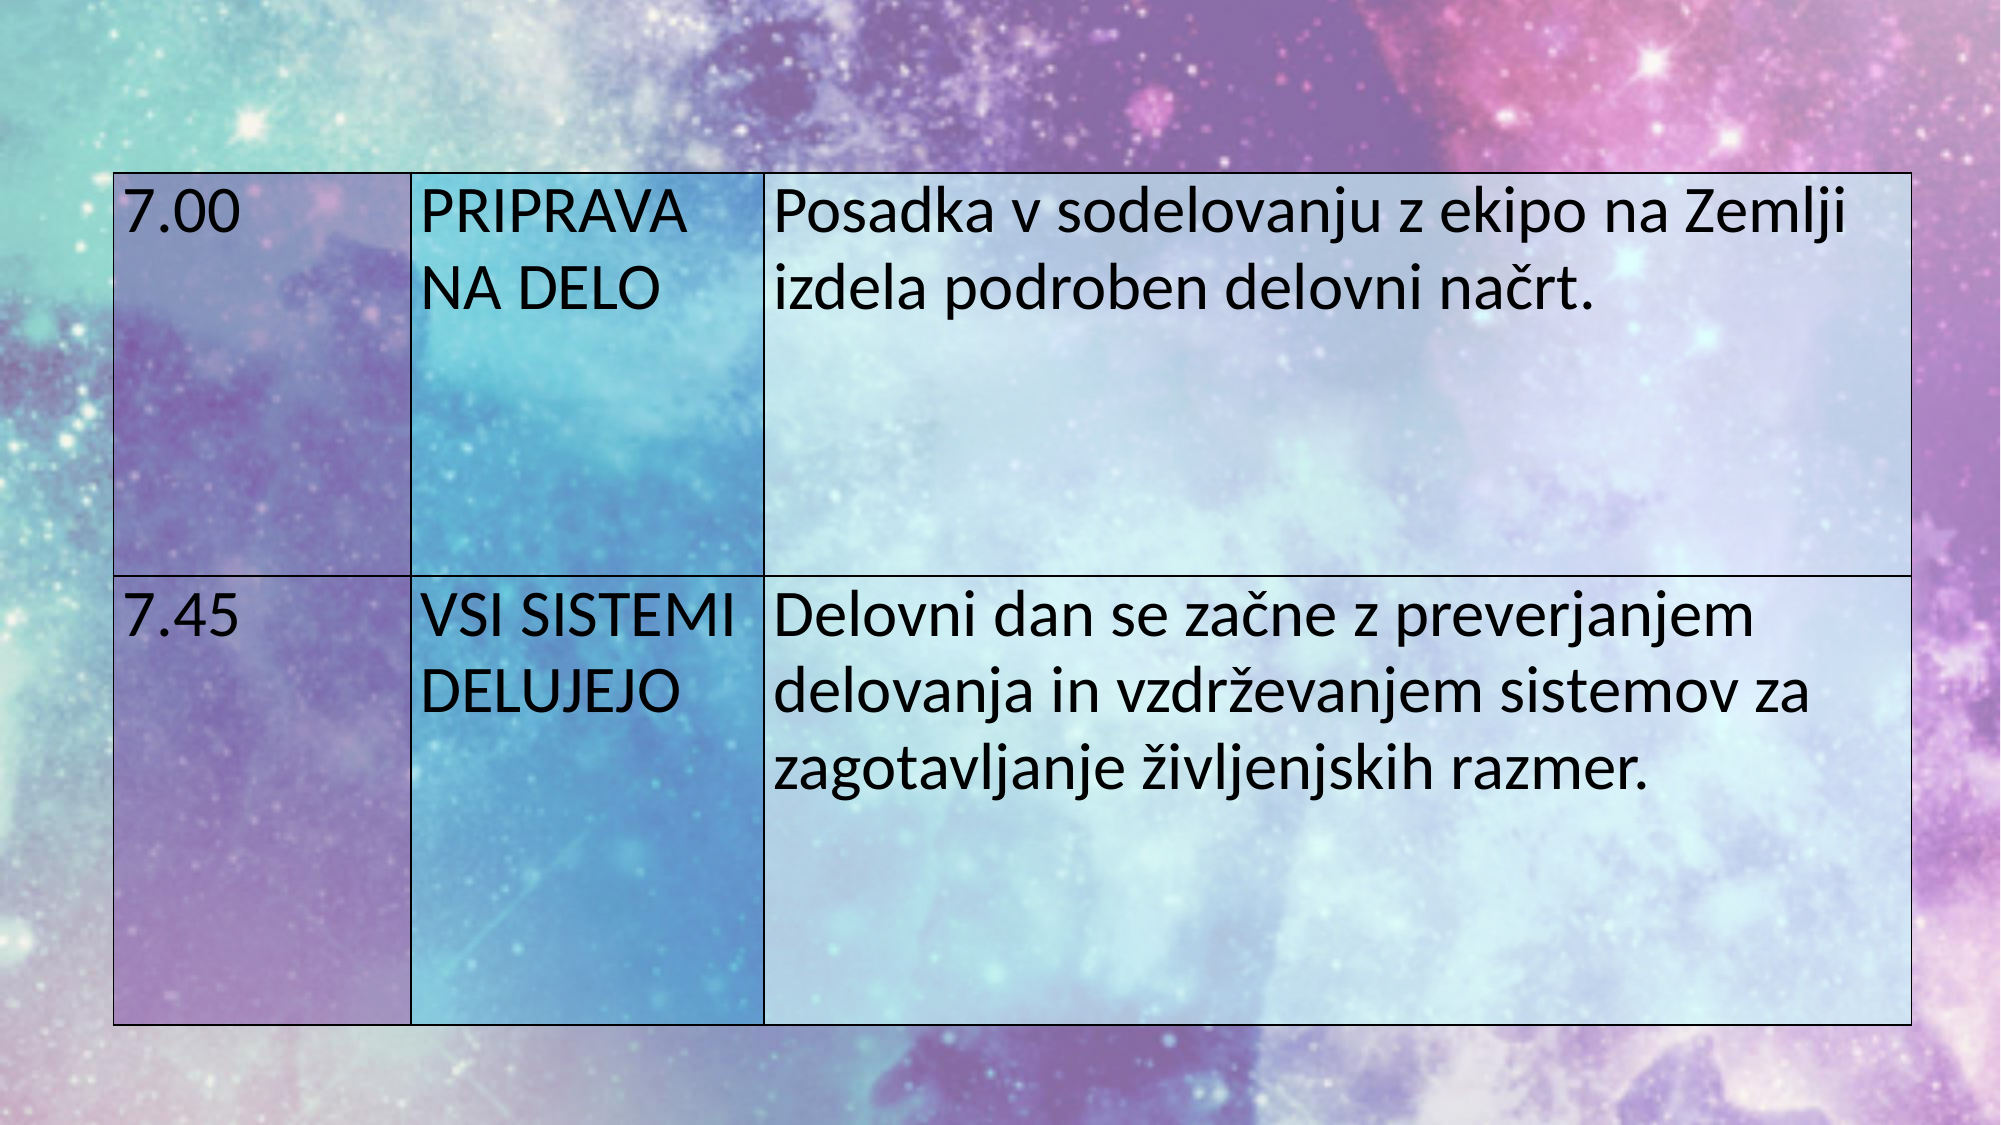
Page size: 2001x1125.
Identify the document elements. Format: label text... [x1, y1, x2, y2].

table_header Posadka v sodelovanju z ekipo na Zemlji izdela podroben delovni načrt. [765, 174, 1911, 575]
table_header 7.00 [114, 174, 410, 575]
table_header PRIPRAVA NA DELO [412, 174, 763, 575]
table_cell Delovni dan se začne z preverjanjem delovanja in vzdrževanjem sistemov za zagotavljanje življenjskih razmer. [765, 577, 1911, 1024]
picture [0, 0, 2001, 1125]
table_cell 7.45 [114, 577, 410, 1024]
table_cell VSI SISTEMI DELUJEJO [412, 577, 763, 1024]
